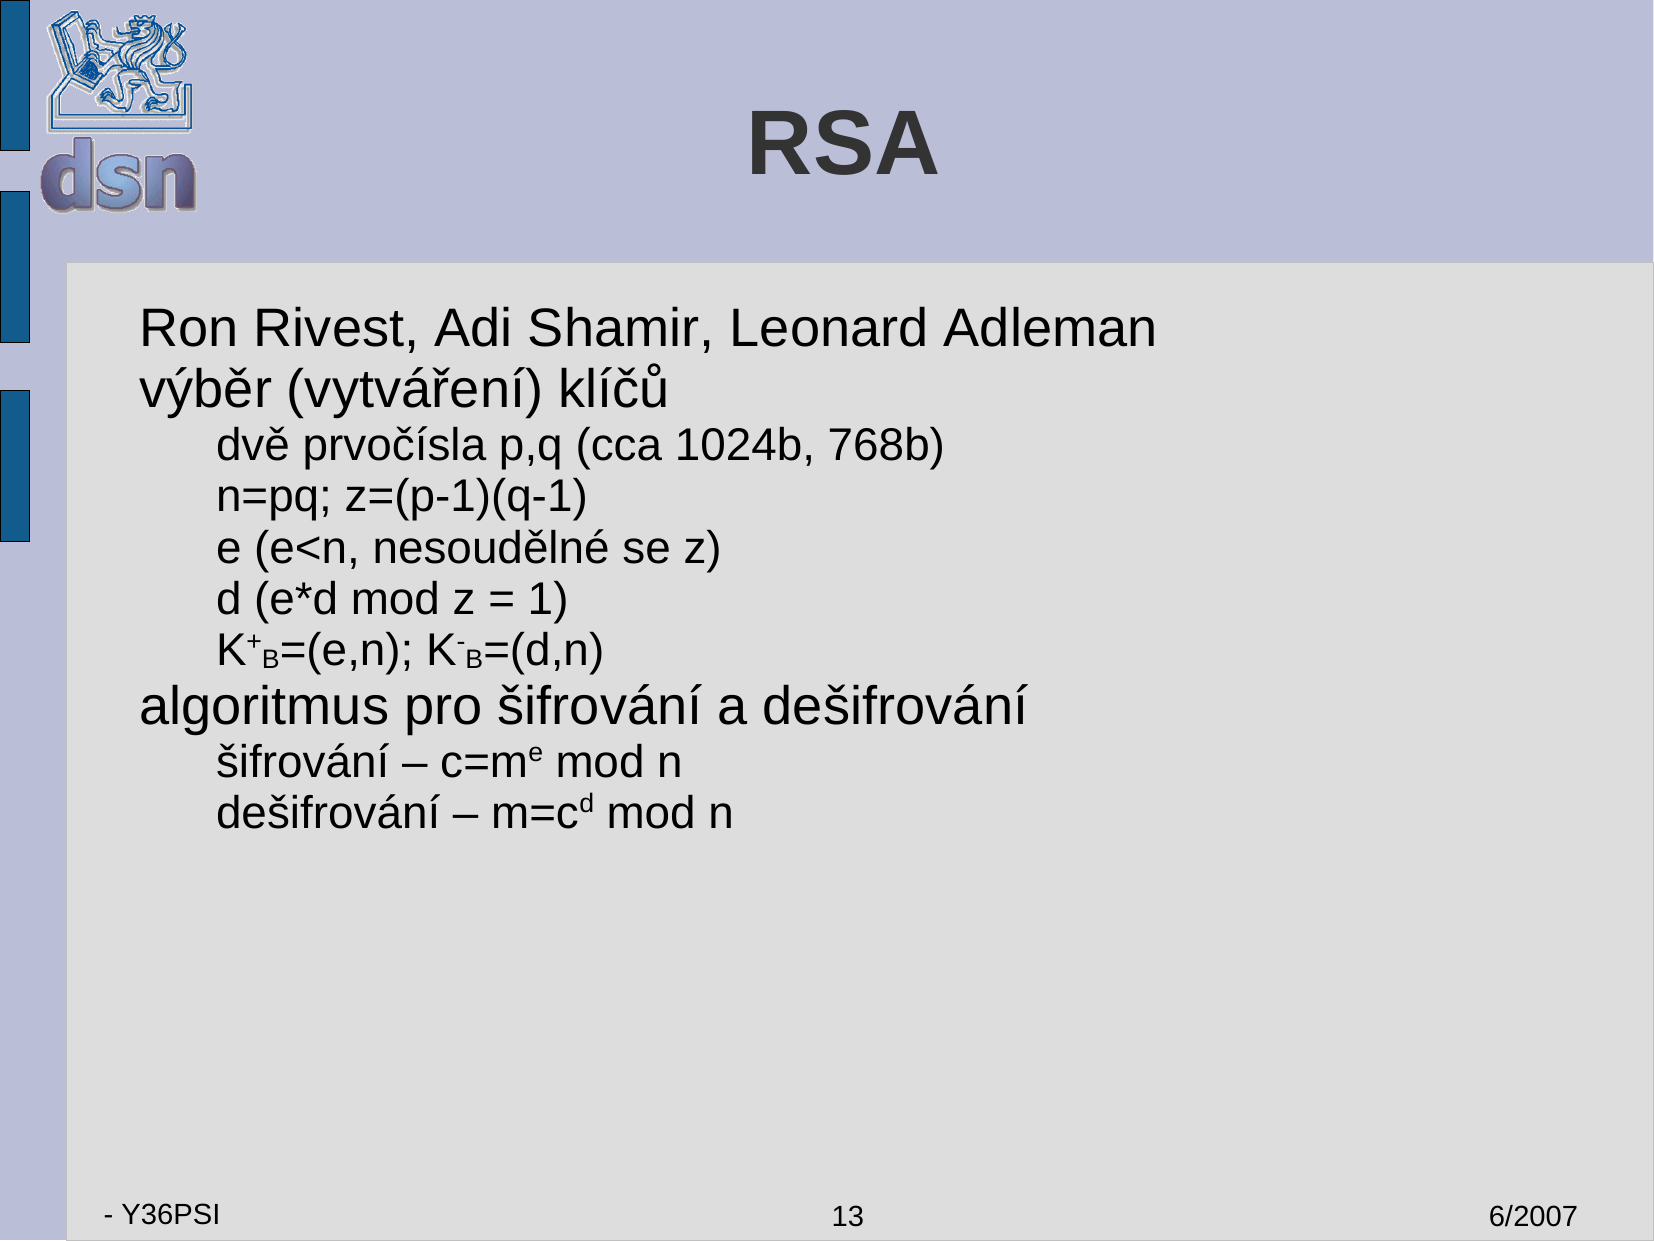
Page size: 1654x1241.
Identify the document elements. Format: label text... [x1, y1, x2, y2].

picture [10, 10, 223, 230]
list Ron Rivest, Adi Shamir, Leonard Adleman výběr (vytváření) klíčů dvě prvočísla p,q (cca 1024b, 768b) n=pq; z=(p-1)(q-1) e (e<n, nesoudělné se z) d (e*d mod z = 1) K+B=(e,n); K-B=(d,n) algoritmus pro šifrování a dešifrování šifrování – c=me mod n dešifrování – m=cd mod n [121, 297, 1534, 1126]
title RSA [210, 39, 1478, 247]
